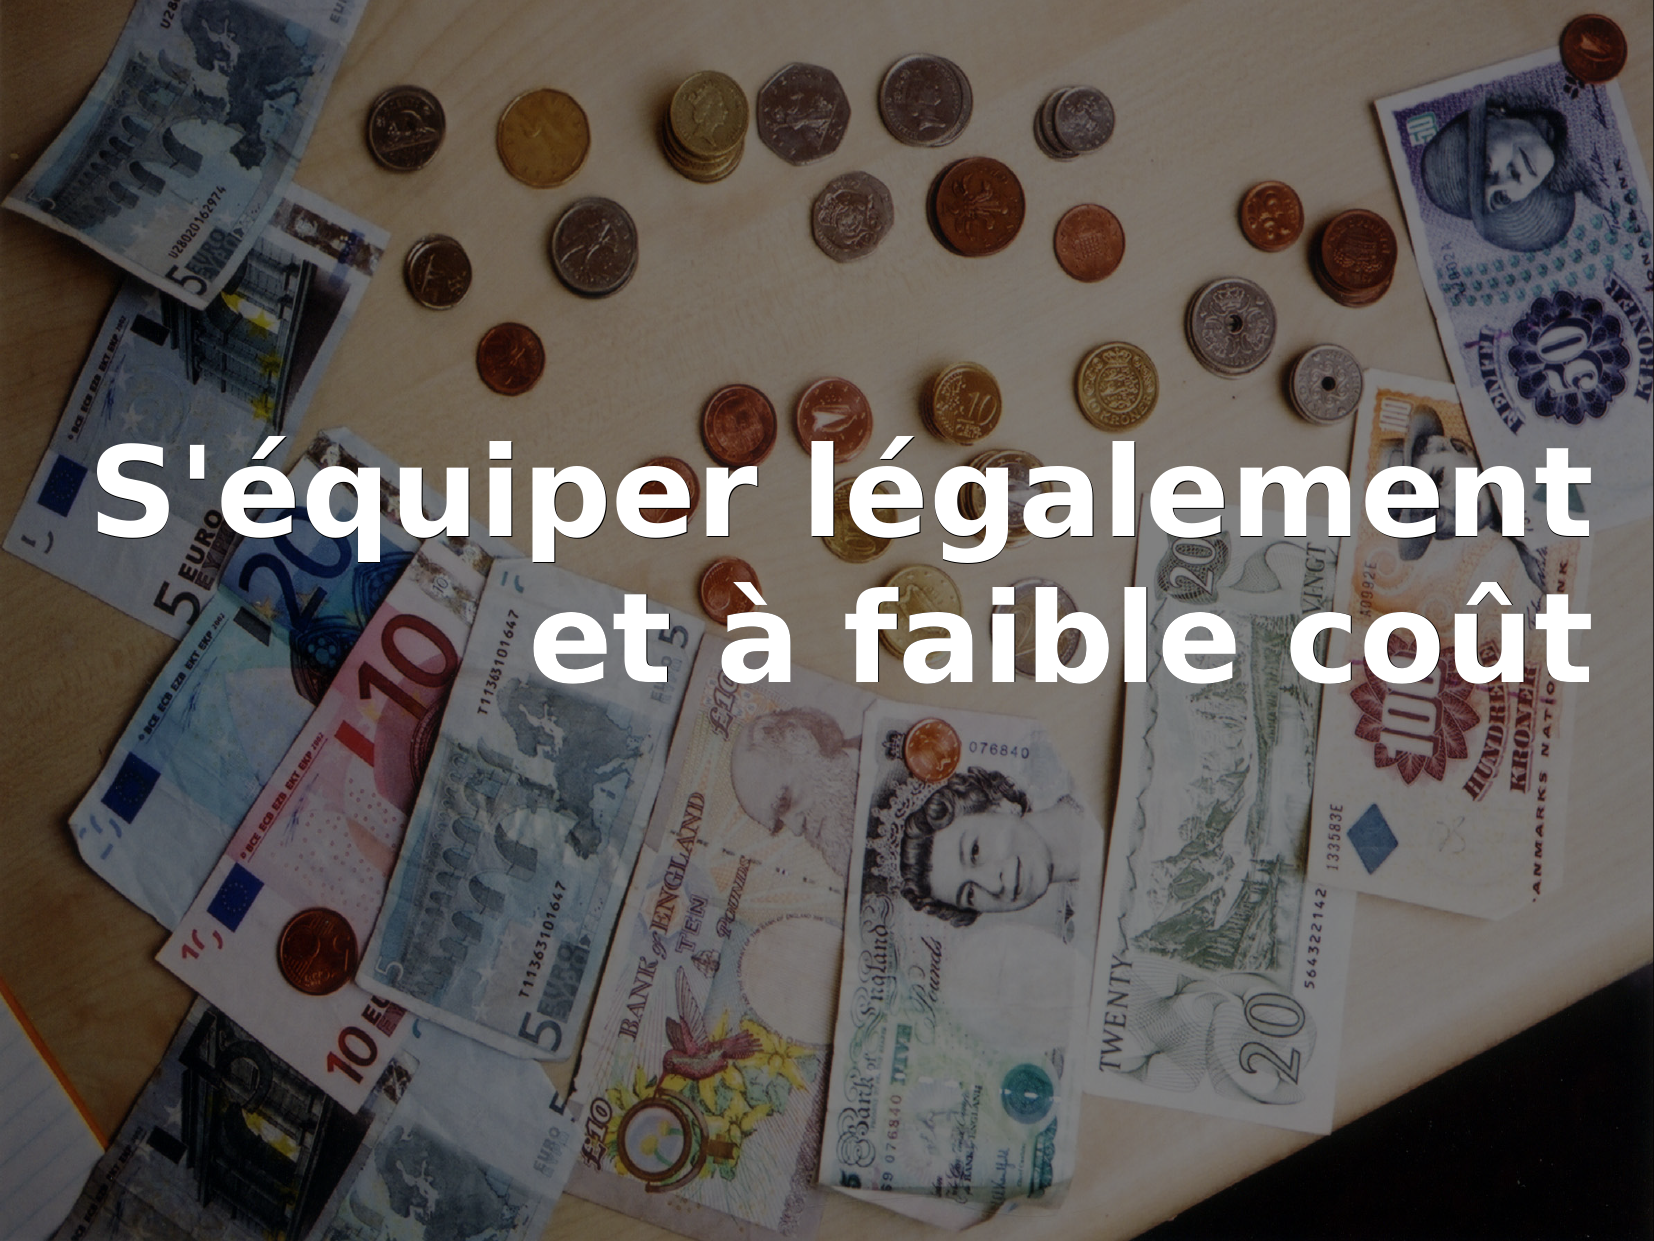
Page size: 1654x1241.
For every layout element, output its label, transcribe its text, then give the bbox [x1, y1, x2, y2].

text_box S'équiper légalement et à faible coût [0, 413, 1610, 720]
picture [0, 0, 1654, 1241]
